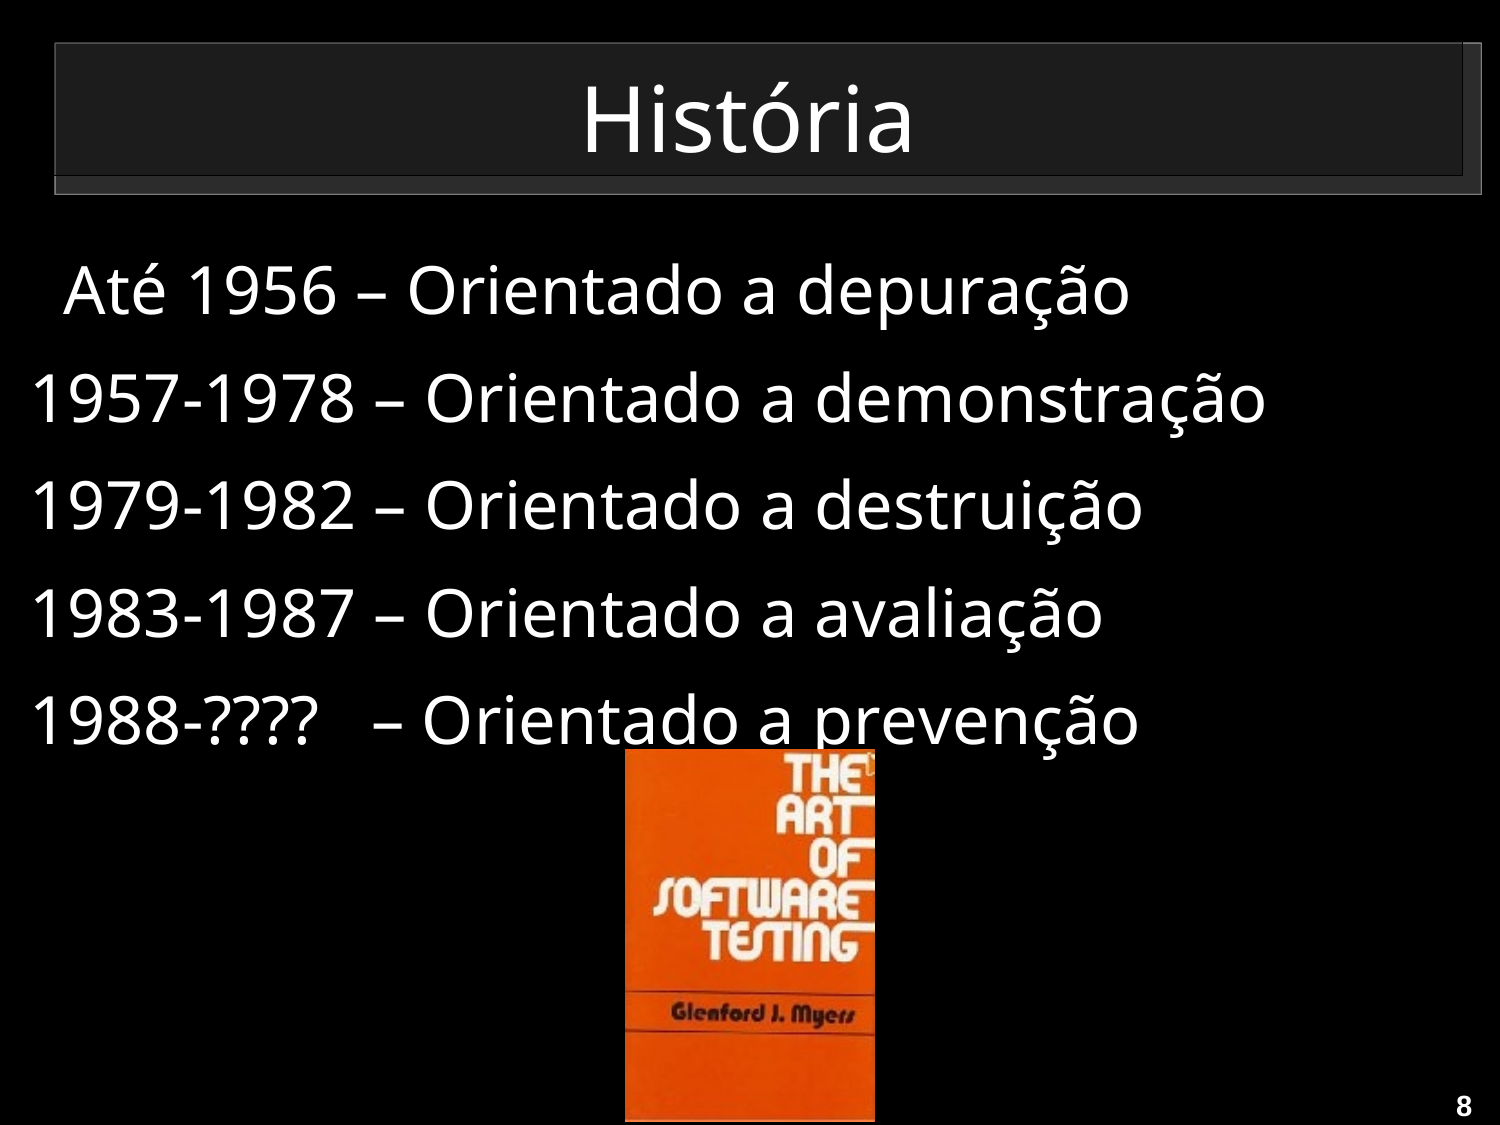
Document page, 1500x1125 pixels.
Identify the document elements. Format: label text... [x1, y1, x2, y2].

title História [29, 31, 1468, 203]
list Até 1956 – Orientado a depuração 1957-1978 – Orientado a demonstração 1979-1982 – Orientado a destruição 1983-1987 – Orientado a avaliação 1988-???? – Orientado a prevenção [29, 243, 1468, 1087]
picture [625, 749, 875, 1122]
